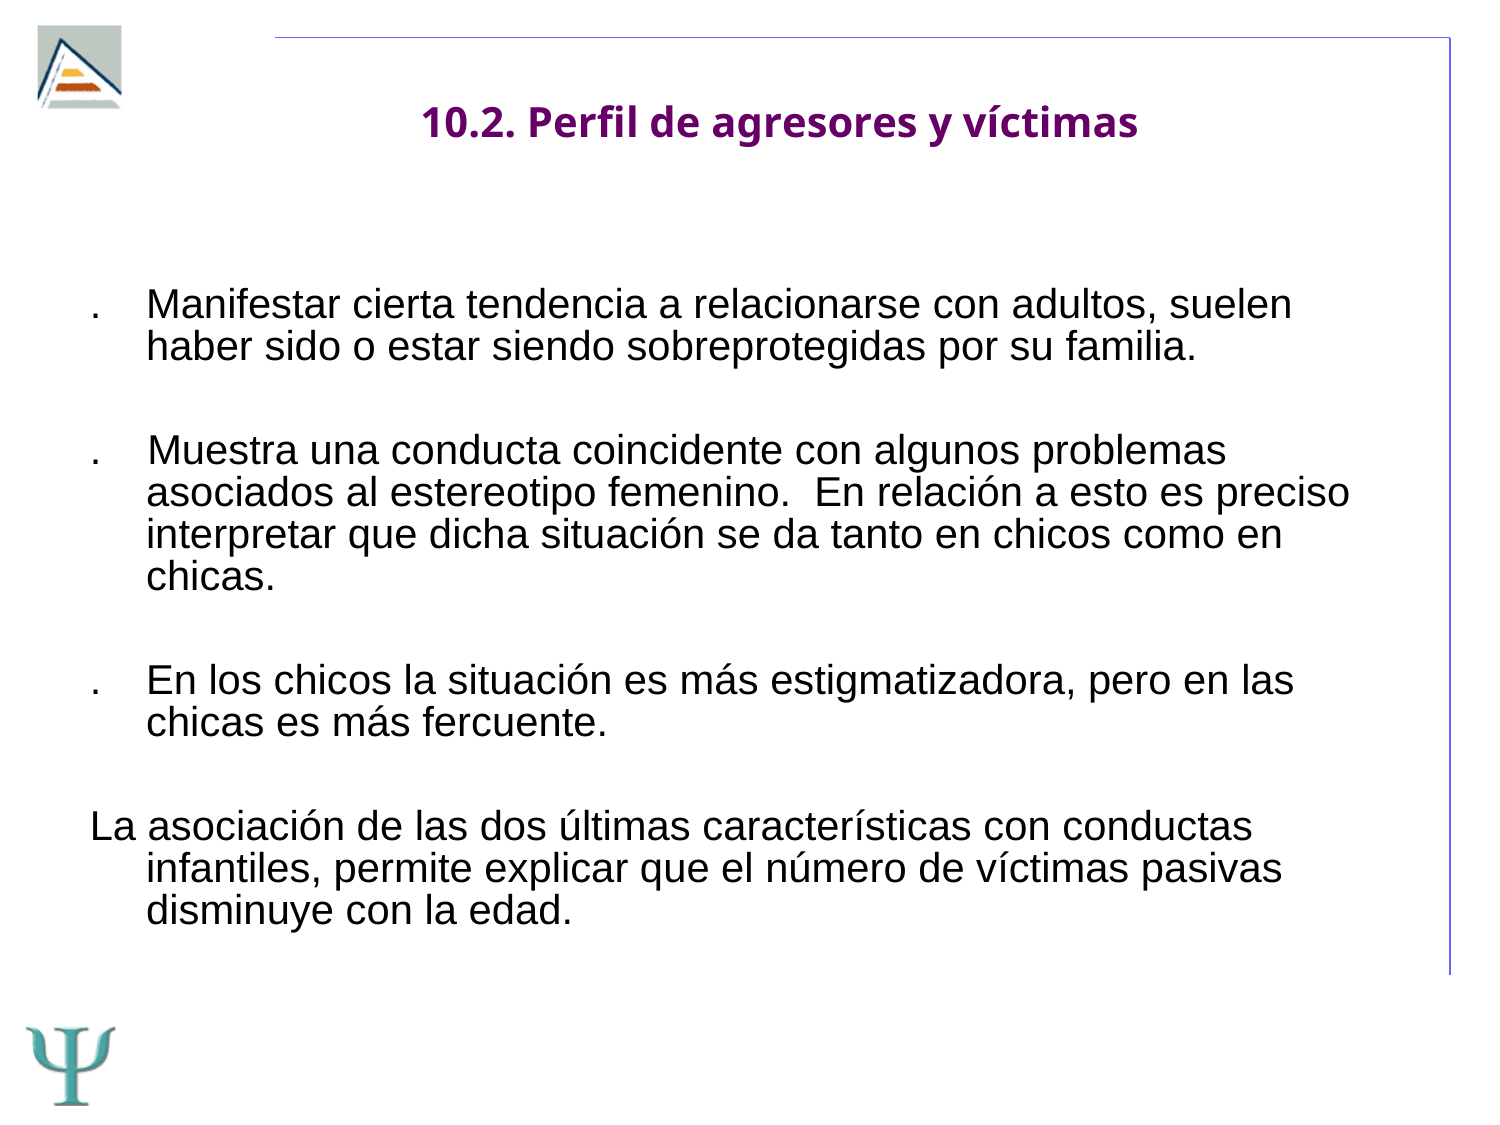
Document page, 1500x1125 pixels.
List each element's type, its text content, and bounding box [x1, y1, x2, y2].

list . Manifestar cierta tendencia a relacionarse con adultos, suelen haber sido o estar siendo sobreprotegidas por su familia. . Muestra una conducta coincidente con algunos problemas asociados al estereotipo femenino. En relación a esto es preciso interpretar que dicha situación se da tanto en chicos como en chicas. . En los chicos la situación es más estigmatizadora, pero en las chicas es más fercuente. La asociación de las dos últimas características con conductas infantiles, permite explicar que el número de víctimas pasivas disminuye con la edad. [75, 224, 1426, 1125]
picture [37, 24, 122, 109]
picture [24, 1024, 75, 1106]
title 10.2. Perfil de agresores y víctimas [159, 74, 1401, 168]
